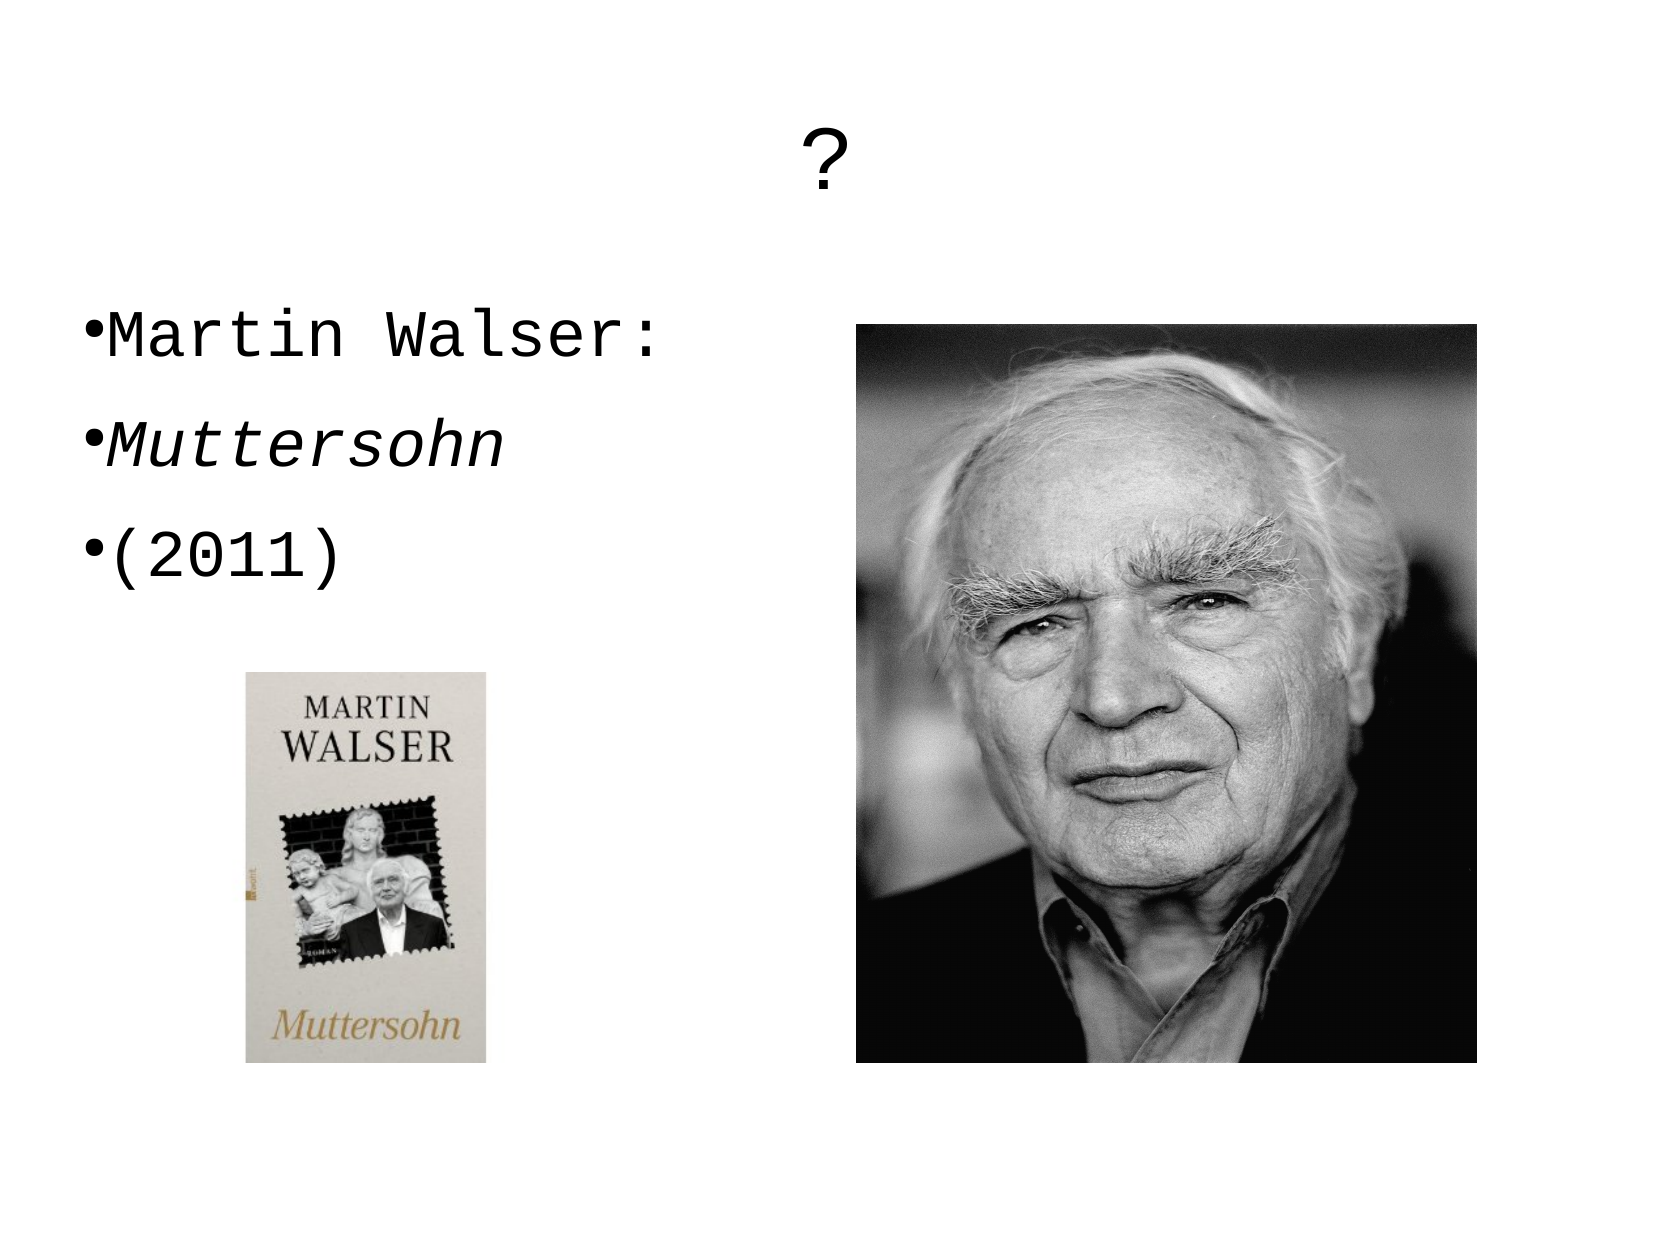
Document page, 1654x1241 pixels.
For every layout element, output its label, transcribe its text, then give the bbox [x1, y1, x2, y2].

title ? [82, 49, 1571, 257]
picture [170, 672, 562, 1063]
picture [856, 324, 1477, 1063]
list Martin Walser: Muttersohn (2011) [82, 290, 809, 1109]
